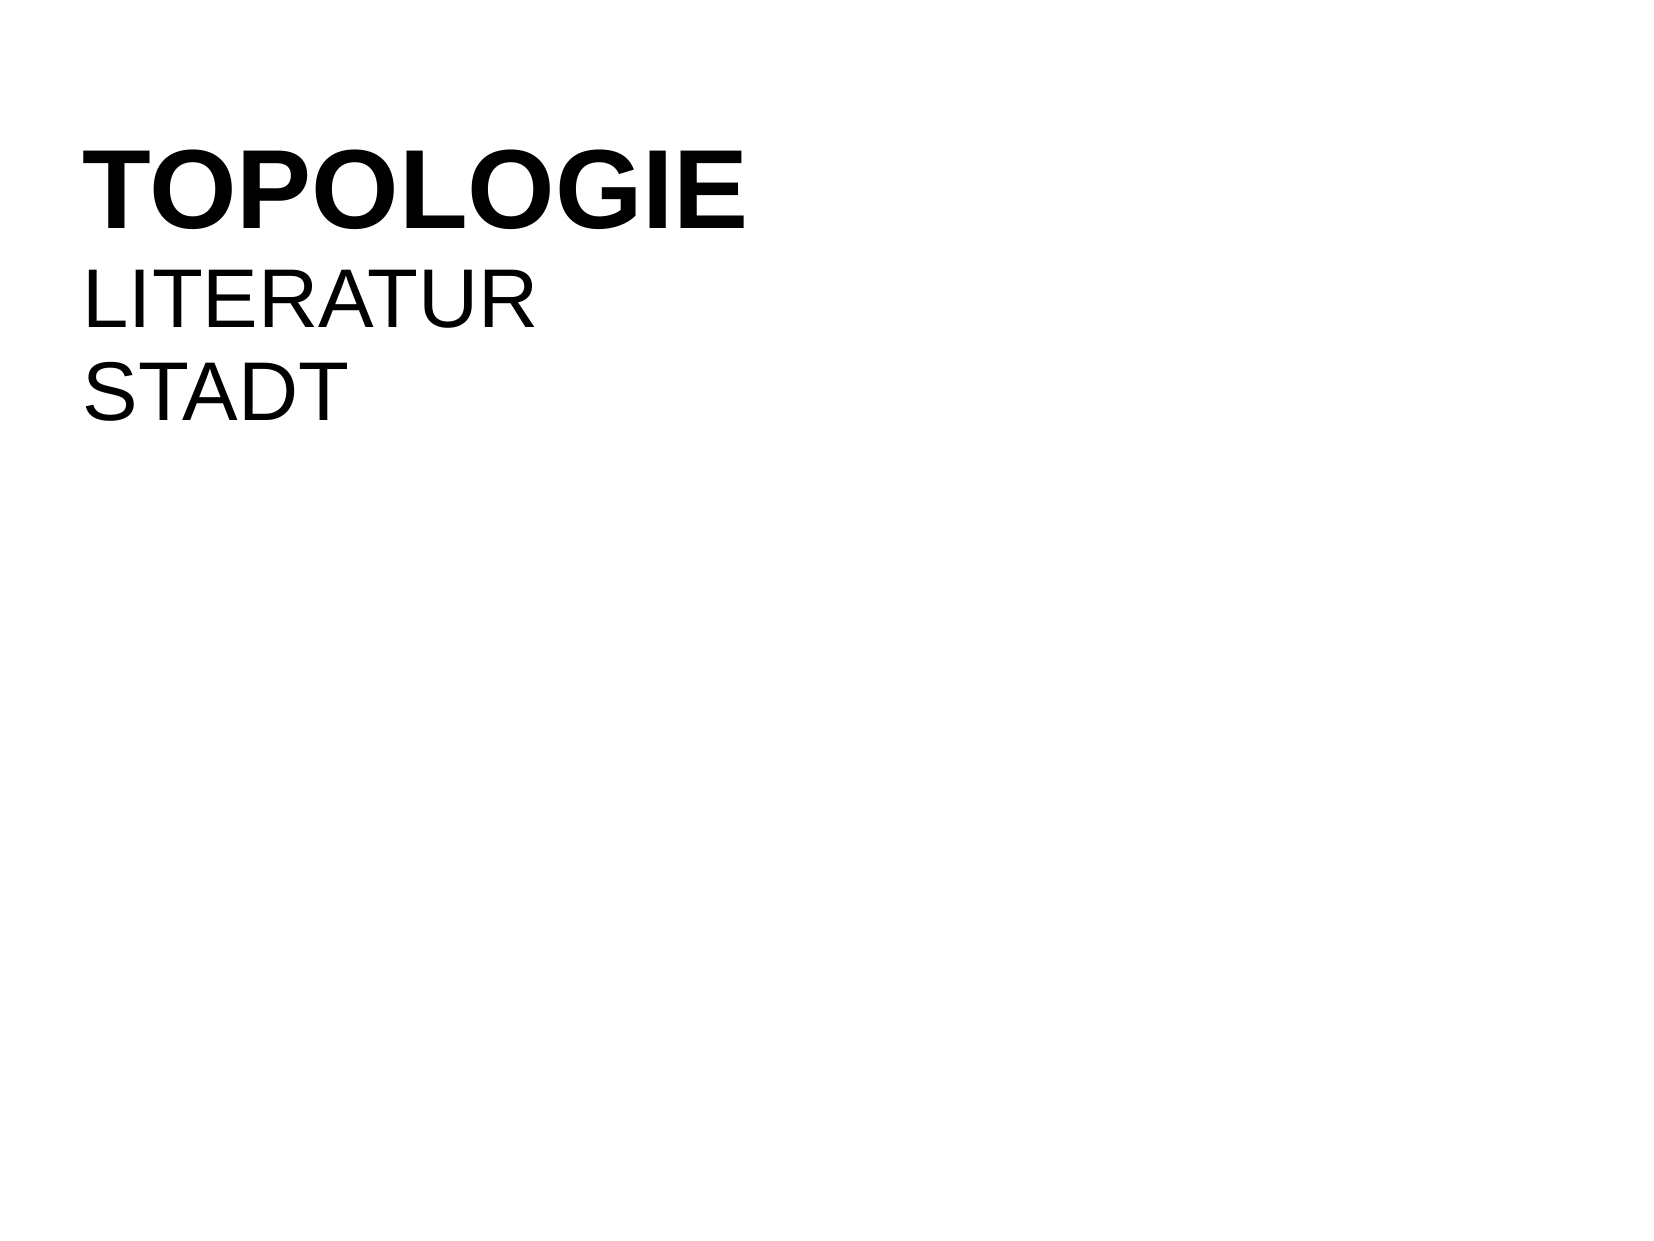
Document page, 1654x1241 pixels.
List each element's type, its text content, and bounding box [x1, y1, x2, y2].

subtitle TOPOLOGIE LITERATUR STADT [82, 49, 857, 591]
